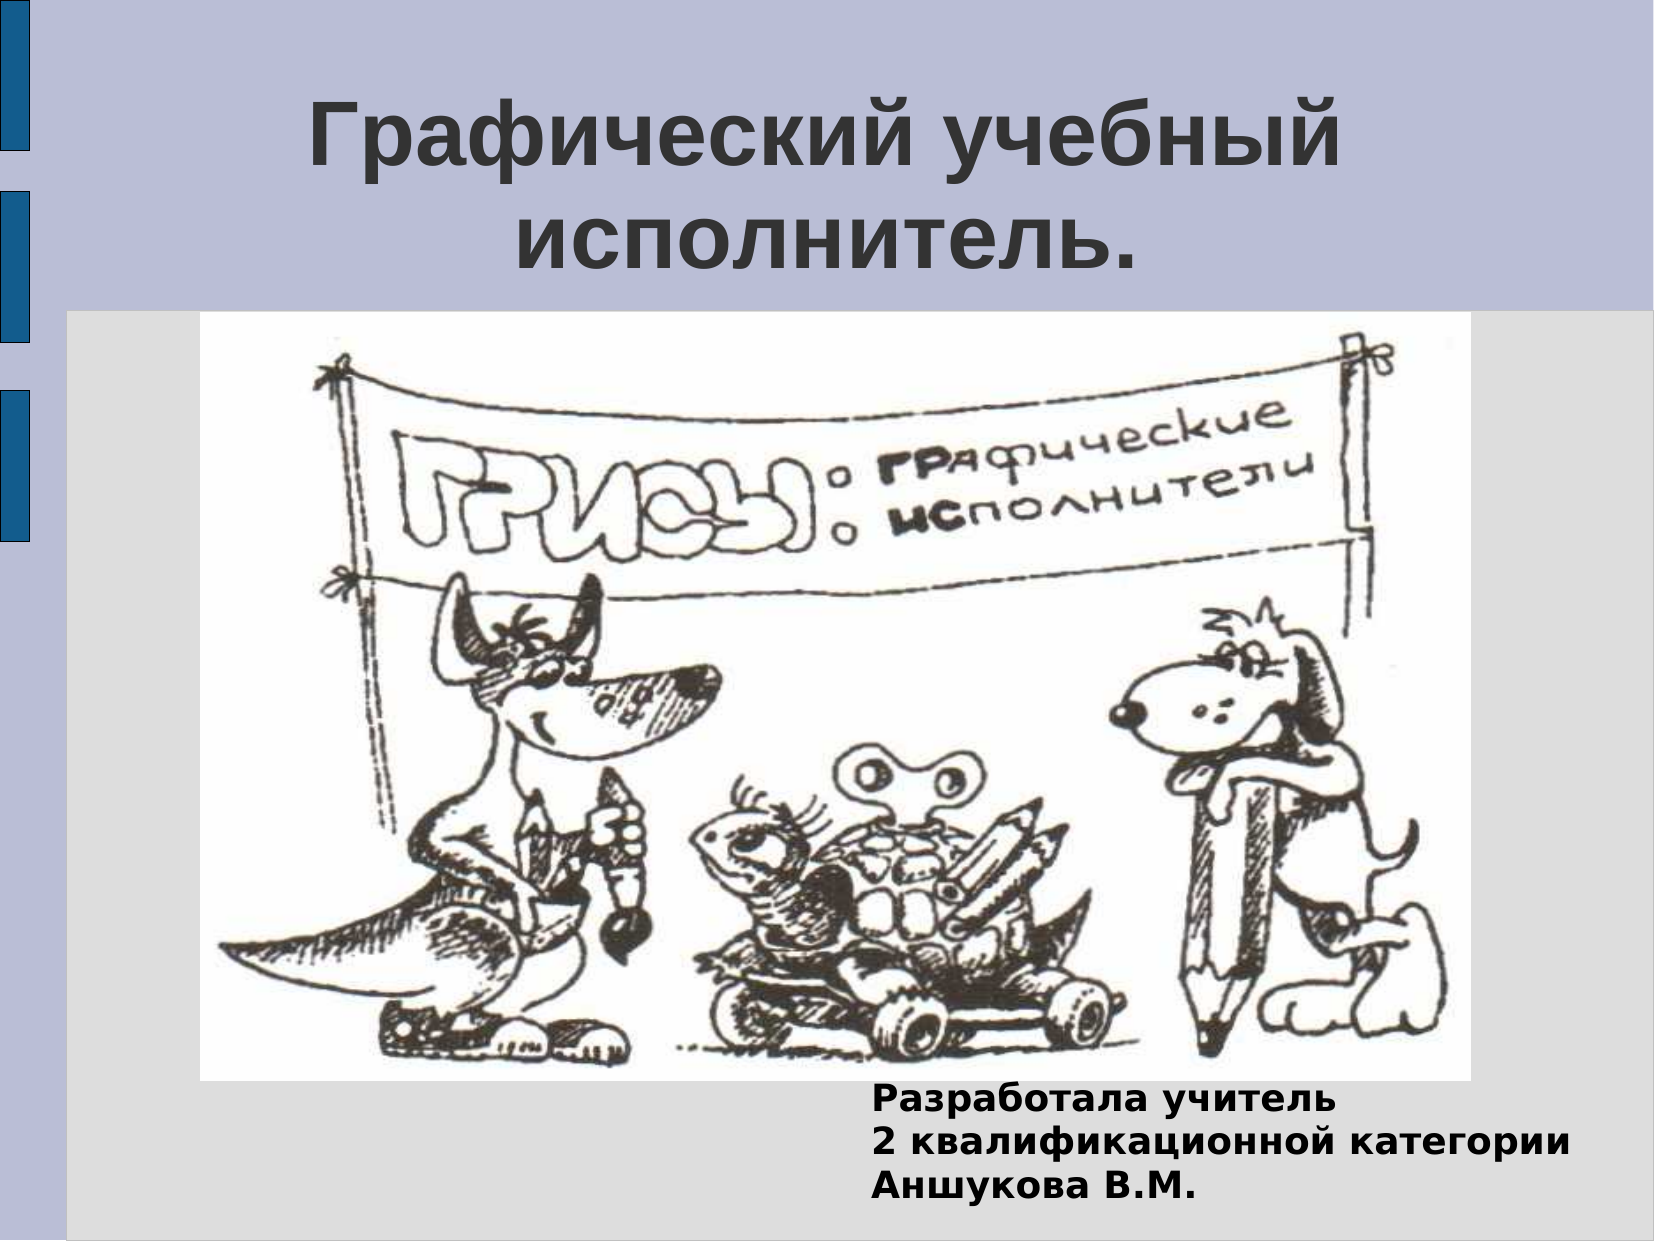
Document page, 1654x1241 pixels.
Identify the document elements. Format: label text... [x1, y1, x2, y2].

text_box Разработала учитель 2 квалификационной категории Аншукова В.М. [856, 1068, 1654, 1230]
title Графический учебный исполнитель. [82, 45, 1571, 325]
picture [200, 312, 1471, 1081]
